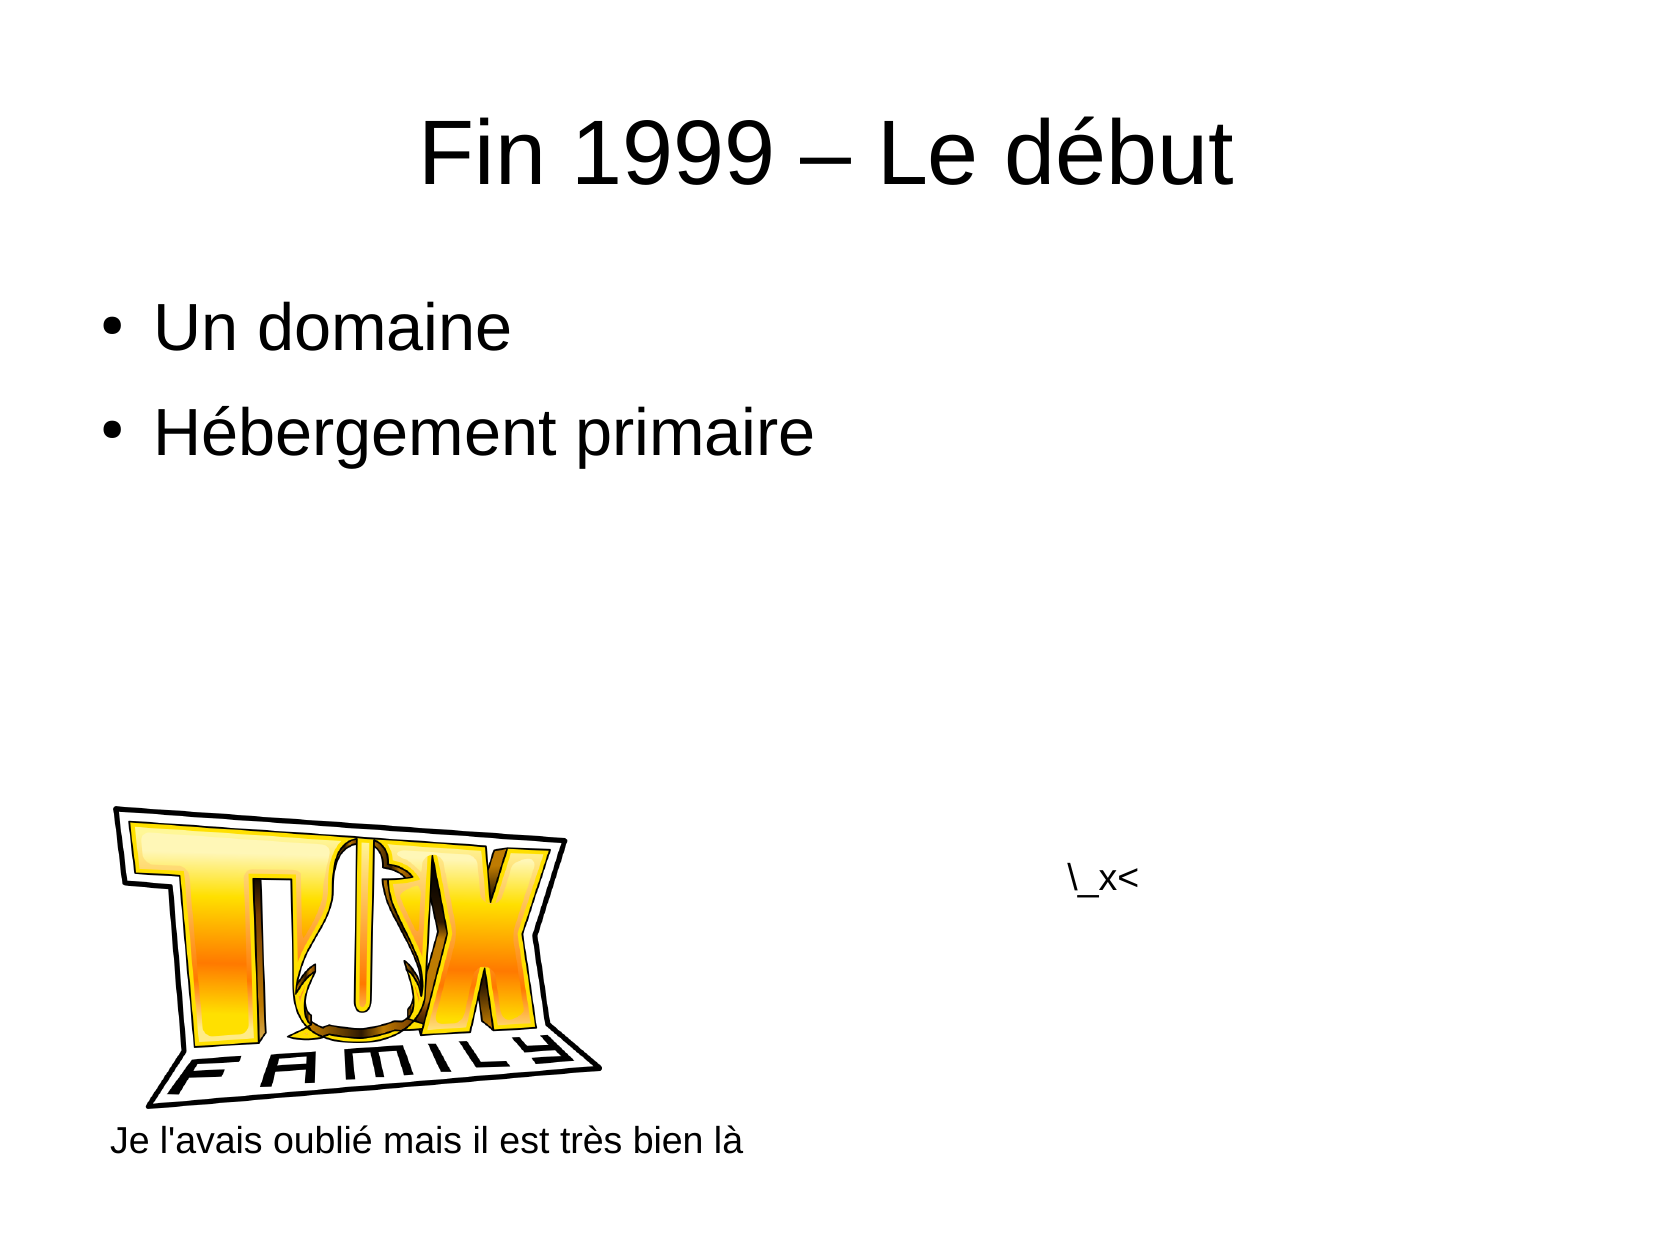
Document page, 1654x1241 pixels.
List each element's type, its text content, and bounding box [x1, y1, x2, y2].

text_box \_x< [1052, 849, 1155, 907]
title Fin 1999 – Le début [82, 49, 1571, 257]
picture [113, 806, 602, 1109]
text_box Je l'avais oublié mais il est très bien là [95, 1111, 879, 1169]
list Un domaine Hébergement primaire [82, 290, 1571, 1109]
